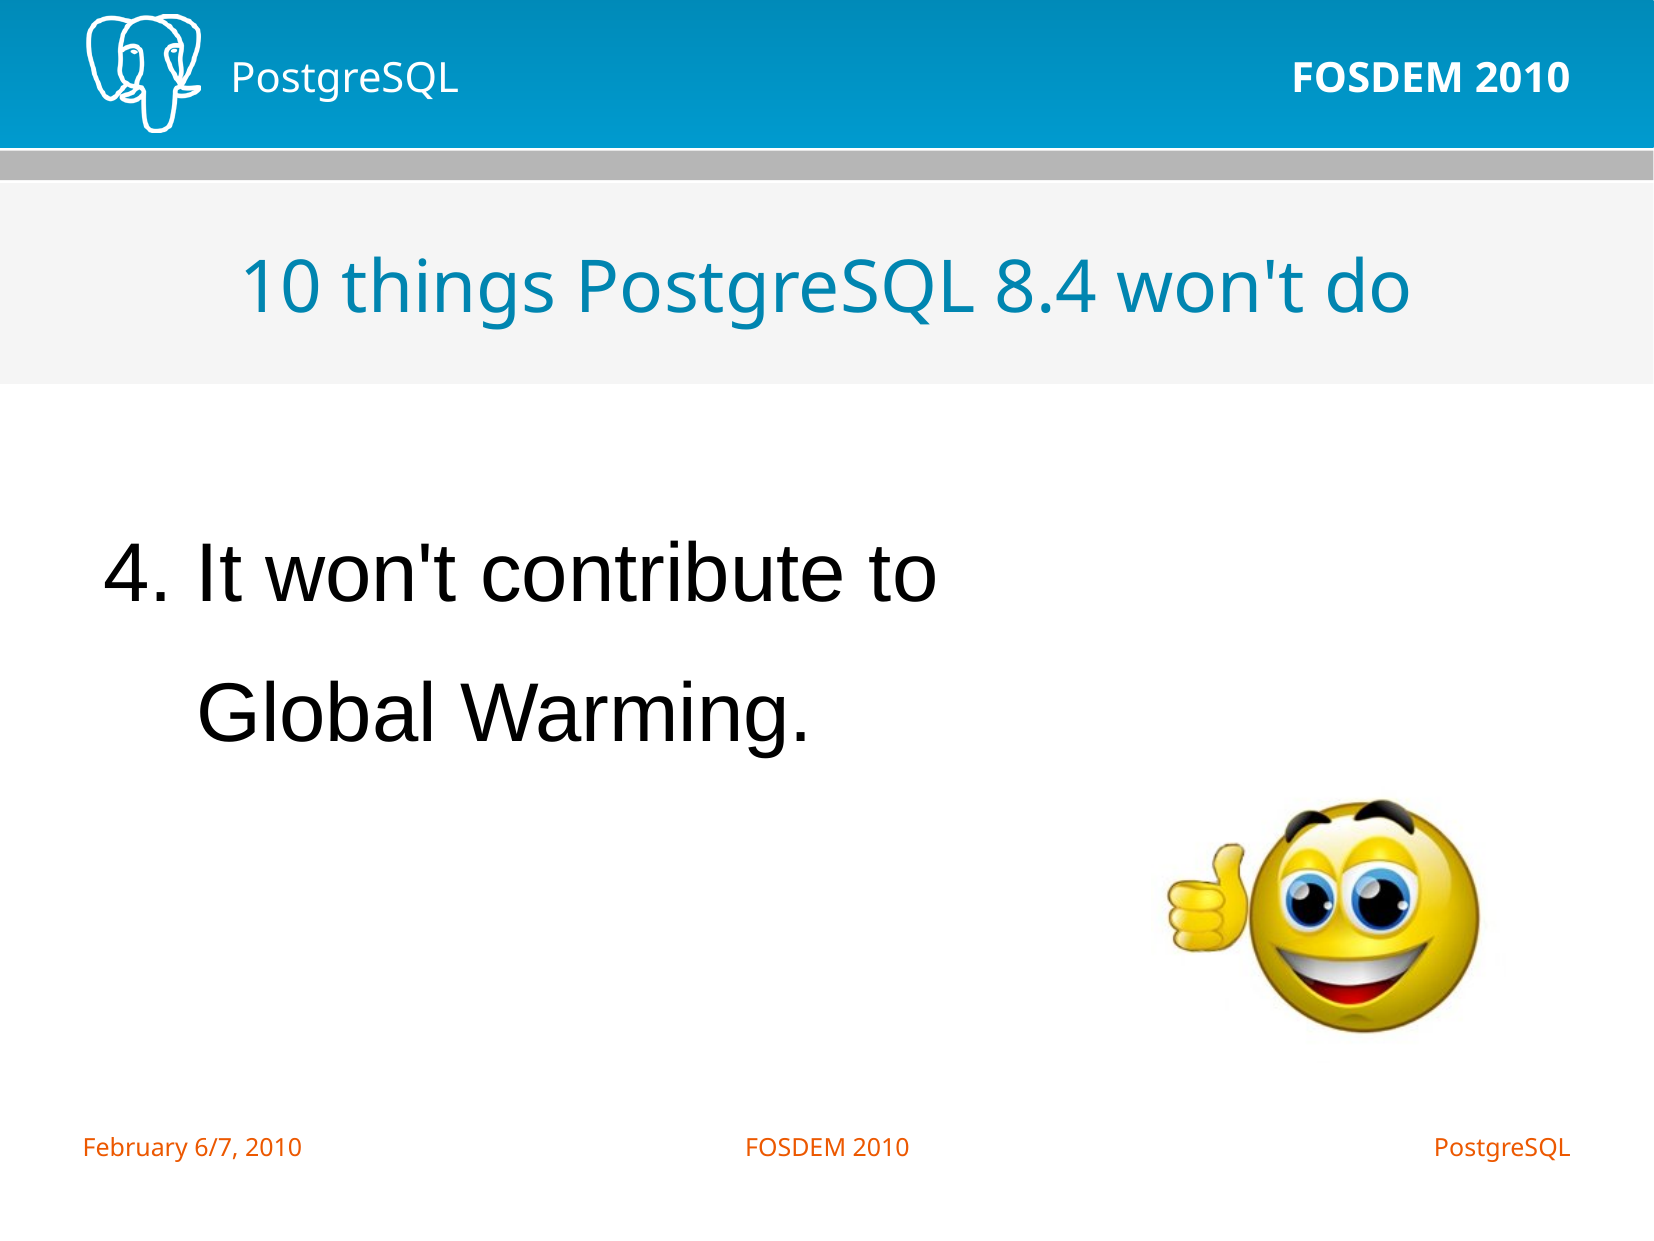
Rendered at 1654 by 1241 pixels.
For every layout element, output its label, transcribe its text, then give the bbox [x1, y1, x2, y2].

title 10 things PostgreSQL 8.4 won't do [82, 208, 1571, 362]
picture [87, 15, 200, 132]
text_box 4. It won't contribute to Global Warming. [88, 472, 1536, 720]
picture [1151, 776, 1506, 1063]
